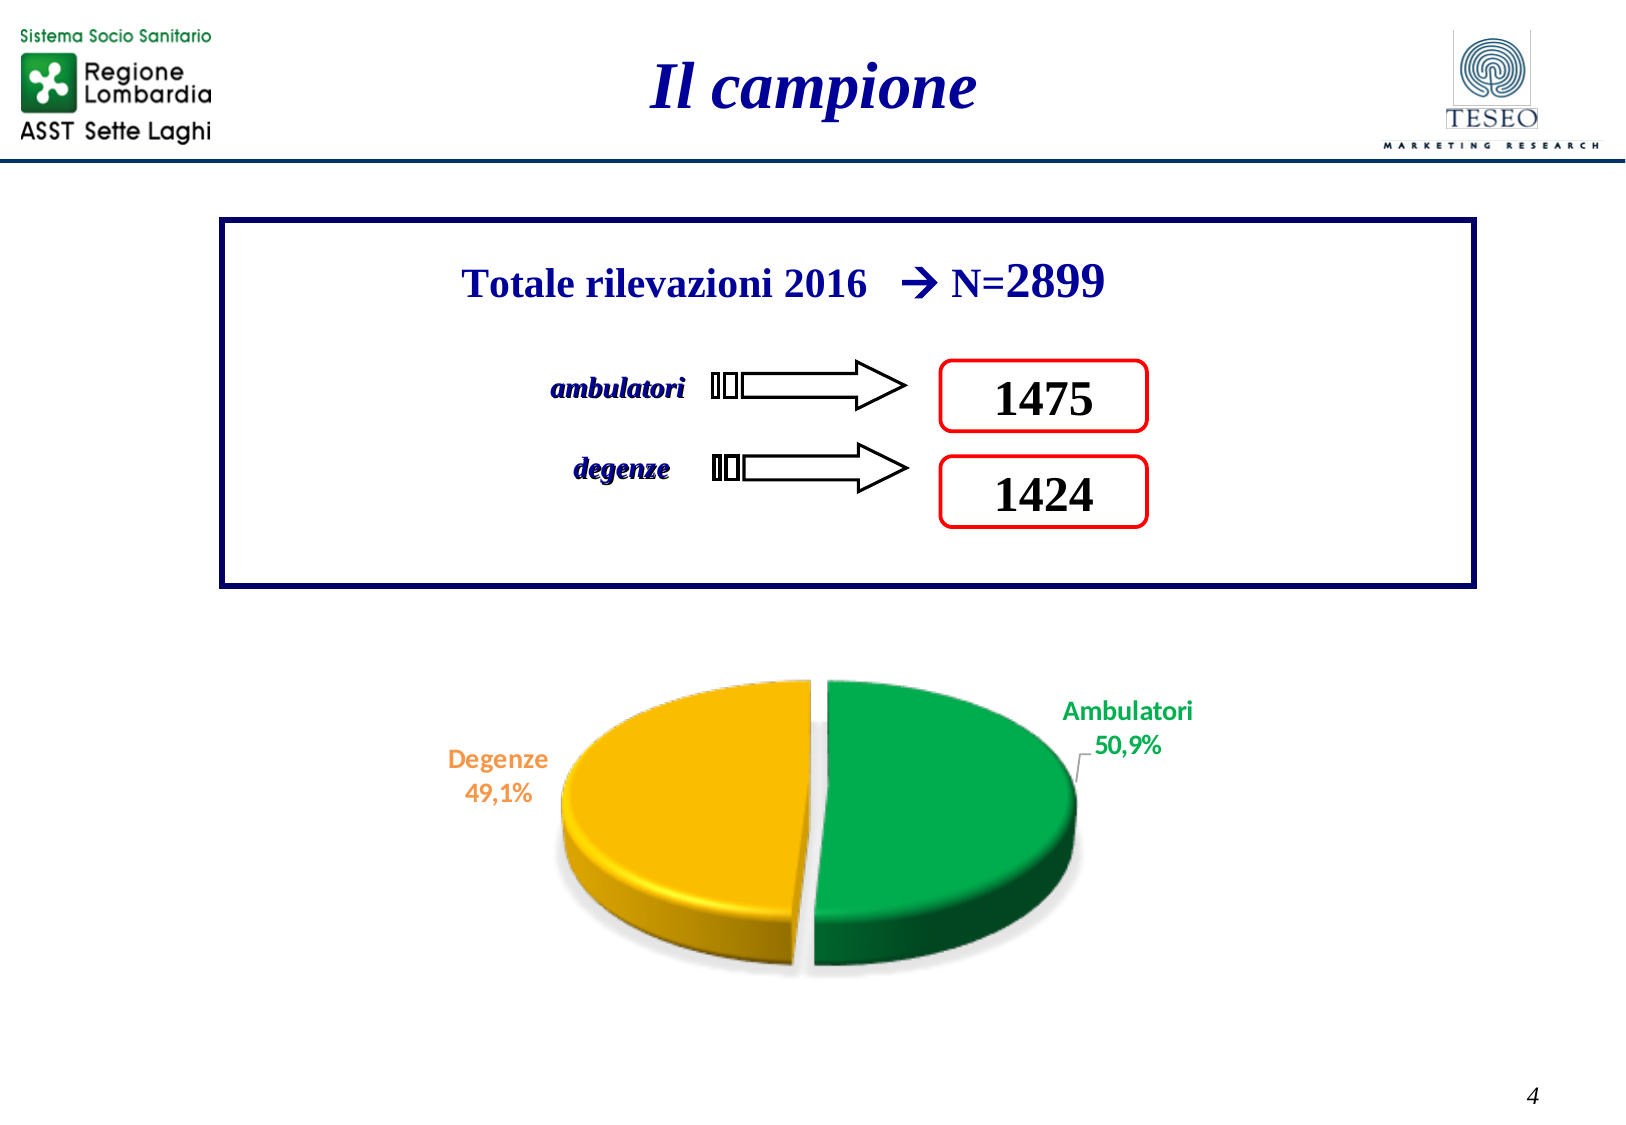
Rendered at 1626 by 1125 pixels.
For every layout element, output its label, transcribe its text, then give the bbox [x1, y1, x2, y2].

text_box ambulatori [381, 350, 714, 422]
text_box degenze [351, 430, 685, 502]
text_box 1475 [940, 360, 1147, 432]
picture [21, 26, 211, 148]
text_box 1424 [940, 456, 1147, 528]
text_box Il campione [198, 18, 1431, 144]
picture [1381, 30, 1604, 149]
picture [380, 546, 1213, 1073]
text_box Totale rilevazioni 2016  N=2899 [280, 223, 1286, 305]
